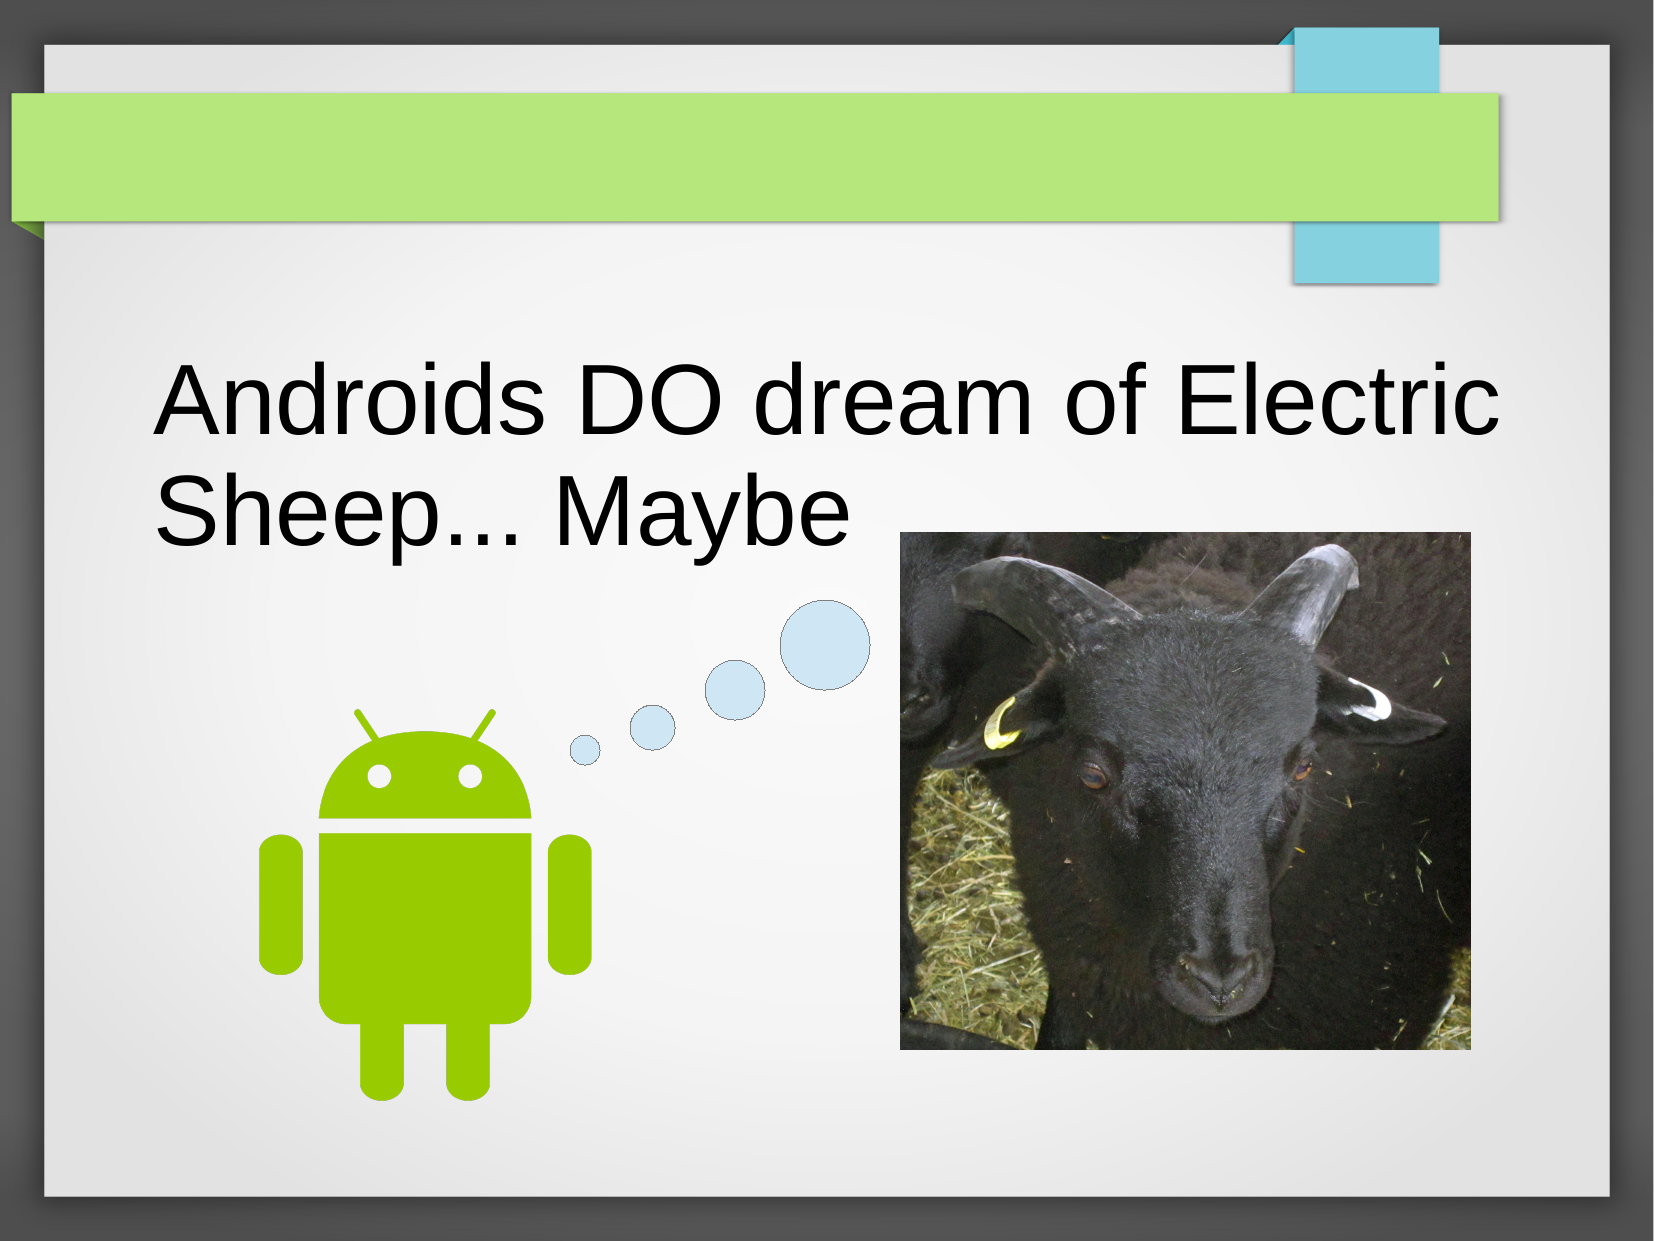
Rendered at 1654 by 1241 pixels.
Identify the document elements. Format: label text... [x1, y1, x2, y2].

text_box [570, 735, 601, 766]
picture [0, 0, 1654, 1241]
text_box [705, 660, 766, 721]
text_box [630, 705, 676, 751]
text_box [780, 600, 871, 691]
list Androids DO dream of Electric Sheep... Maybe [82, 343, 1538, 1063]
